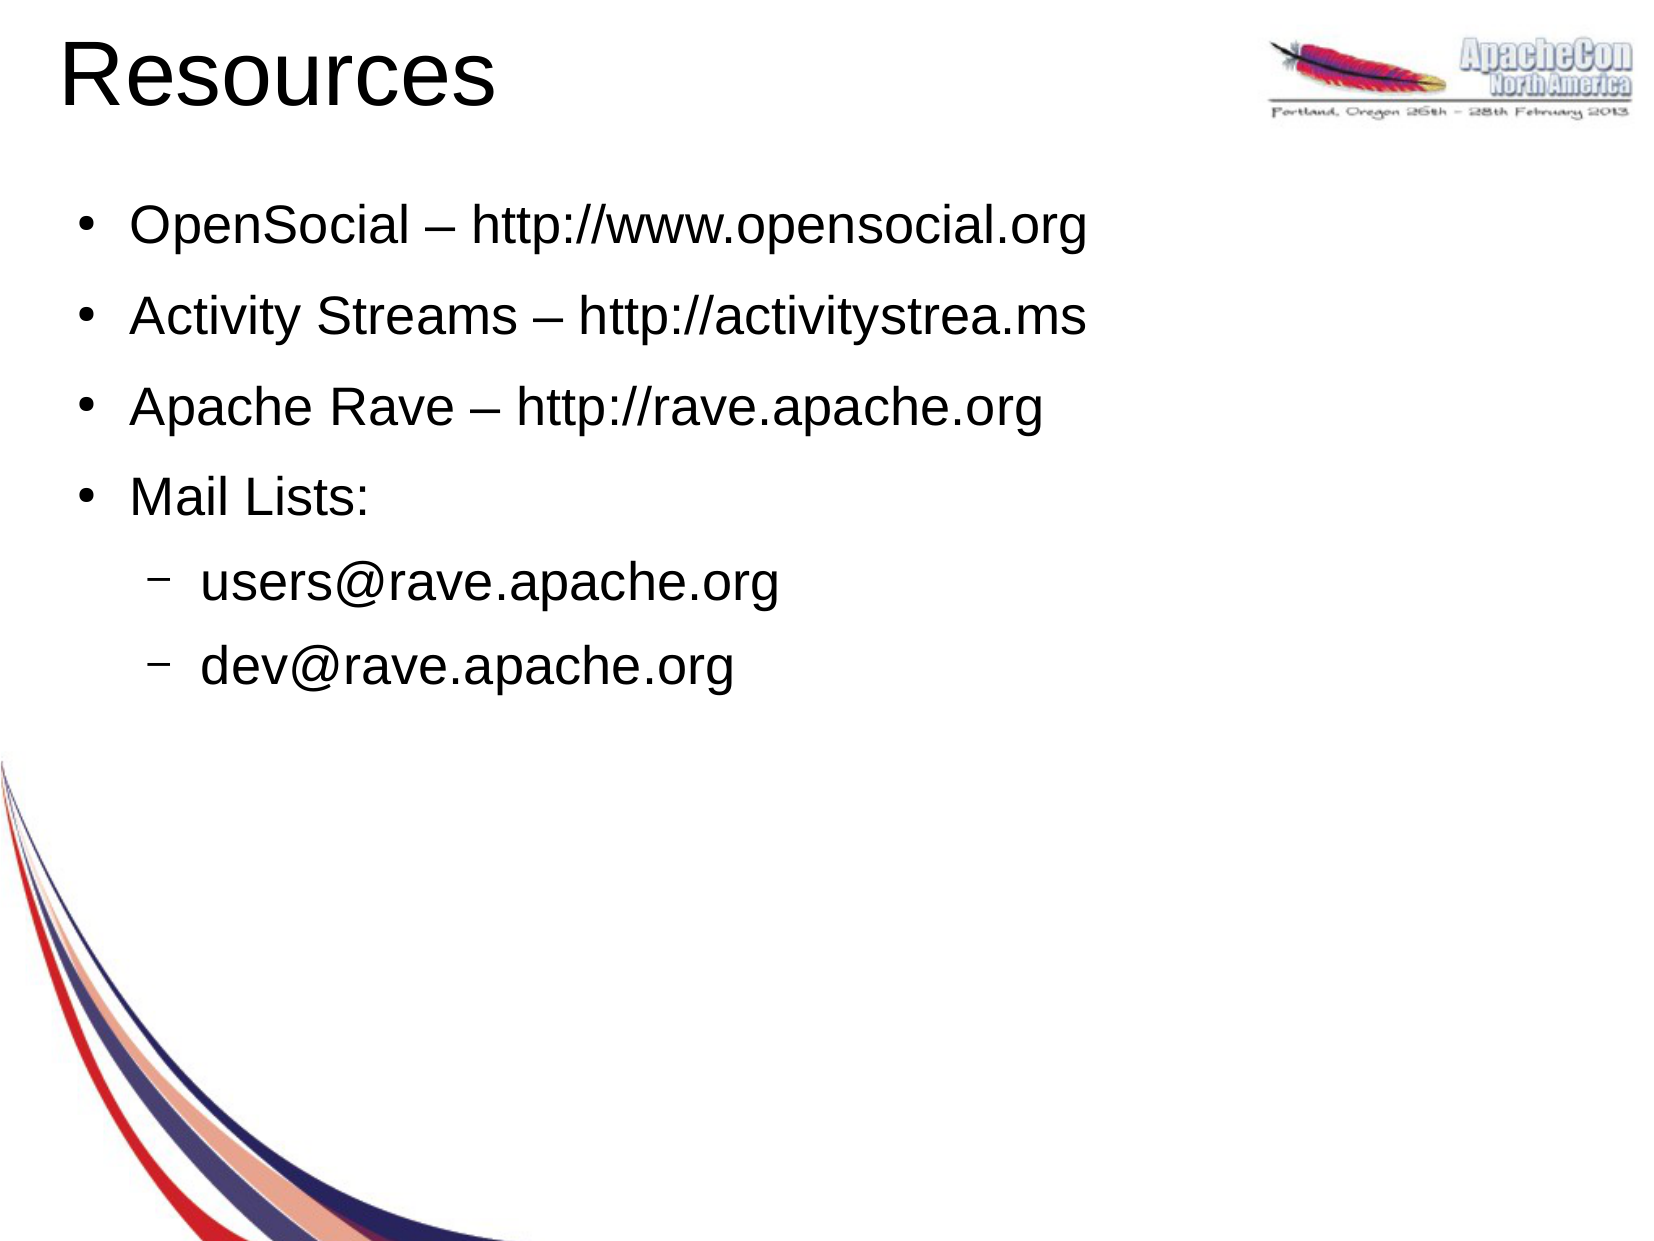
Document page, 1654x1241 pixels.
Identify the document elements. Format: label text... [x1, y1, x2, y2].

picture [0, 0, 1654, 1241]
list OpenSocial – http://www.opensocial.org Activity Streams – http://activitystrea.ms Apache Rave – http://rave.apache.org Mail Lists: users@rave.apache.org dev@rave.apache.org [59, 194, 1565, 1152]
title Resources [59, 17, 1418, 130]
